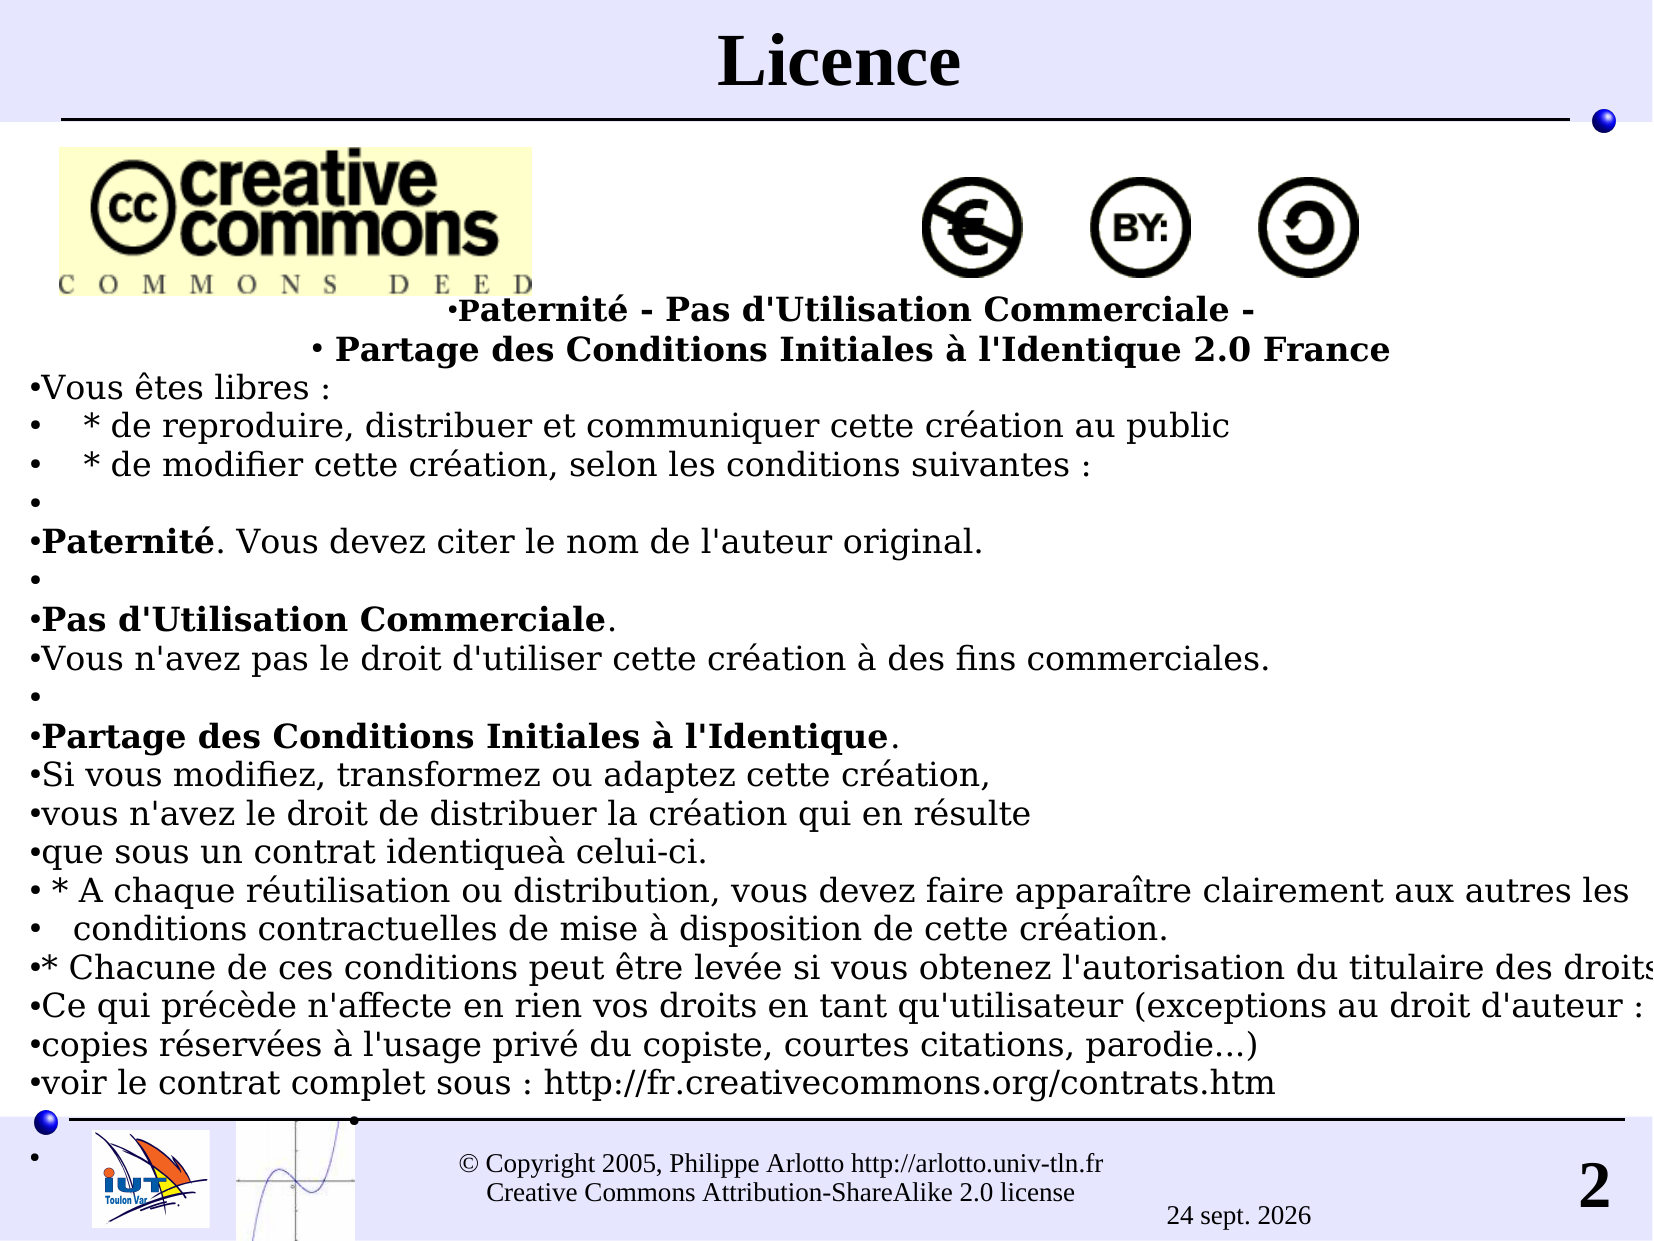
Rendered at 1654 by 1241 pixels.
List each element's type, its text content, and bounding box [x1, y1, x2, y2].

text_box Paternité - Pas d'Utilisation Commerciale - Partage des Conditions Initiales à l'Identique 2.0 France Vous êtes libres : * de reproduire, distribuer et communiquer cette création au public * de modifier cette création, selon les conditions suivantes : Paternité. Vous devez citer le nom de l'auteur original. Pas d'Utilisation Commerciale. Vous n'avez pas le droit d'utiliser cette création à des fins commerciales. Partage des Conditions Initiales à l'Identique. Si vous modifiez, transformez ou adaptez cette création, vous n'avez le droit de distribuer la création qui en résulte que sous un contrat identiqueà celui-ci. * A chaque réutilisation ou distribution, vous devez faire apparaître clairement aux autres les conditions contractuelles de mise à disposition de cette création. * Chacune de ces conditions peut être levée si vous obtenez l'autorisation du titulaire des droits. Ce qui précède n'affecte en rien vos droits en tant qu'utilisateur (exceptions au droit d'auteur : copies réservées à l'usage privé du copiste, courtes citations, parodie...) voir le contrat complet sous : http://fr.creativecommons.org/contrats.htm [29, 290, 1653, 1176]
picture [922, 177, 1023, 278]
picture [1090, 177, 1191, 278]
picture [1258, 177, 1359, 278]
title Licence [95, 11, 1585, 110]
picture [59, 147, 532, 290]
picture [236, 1176, 355, 1241]
